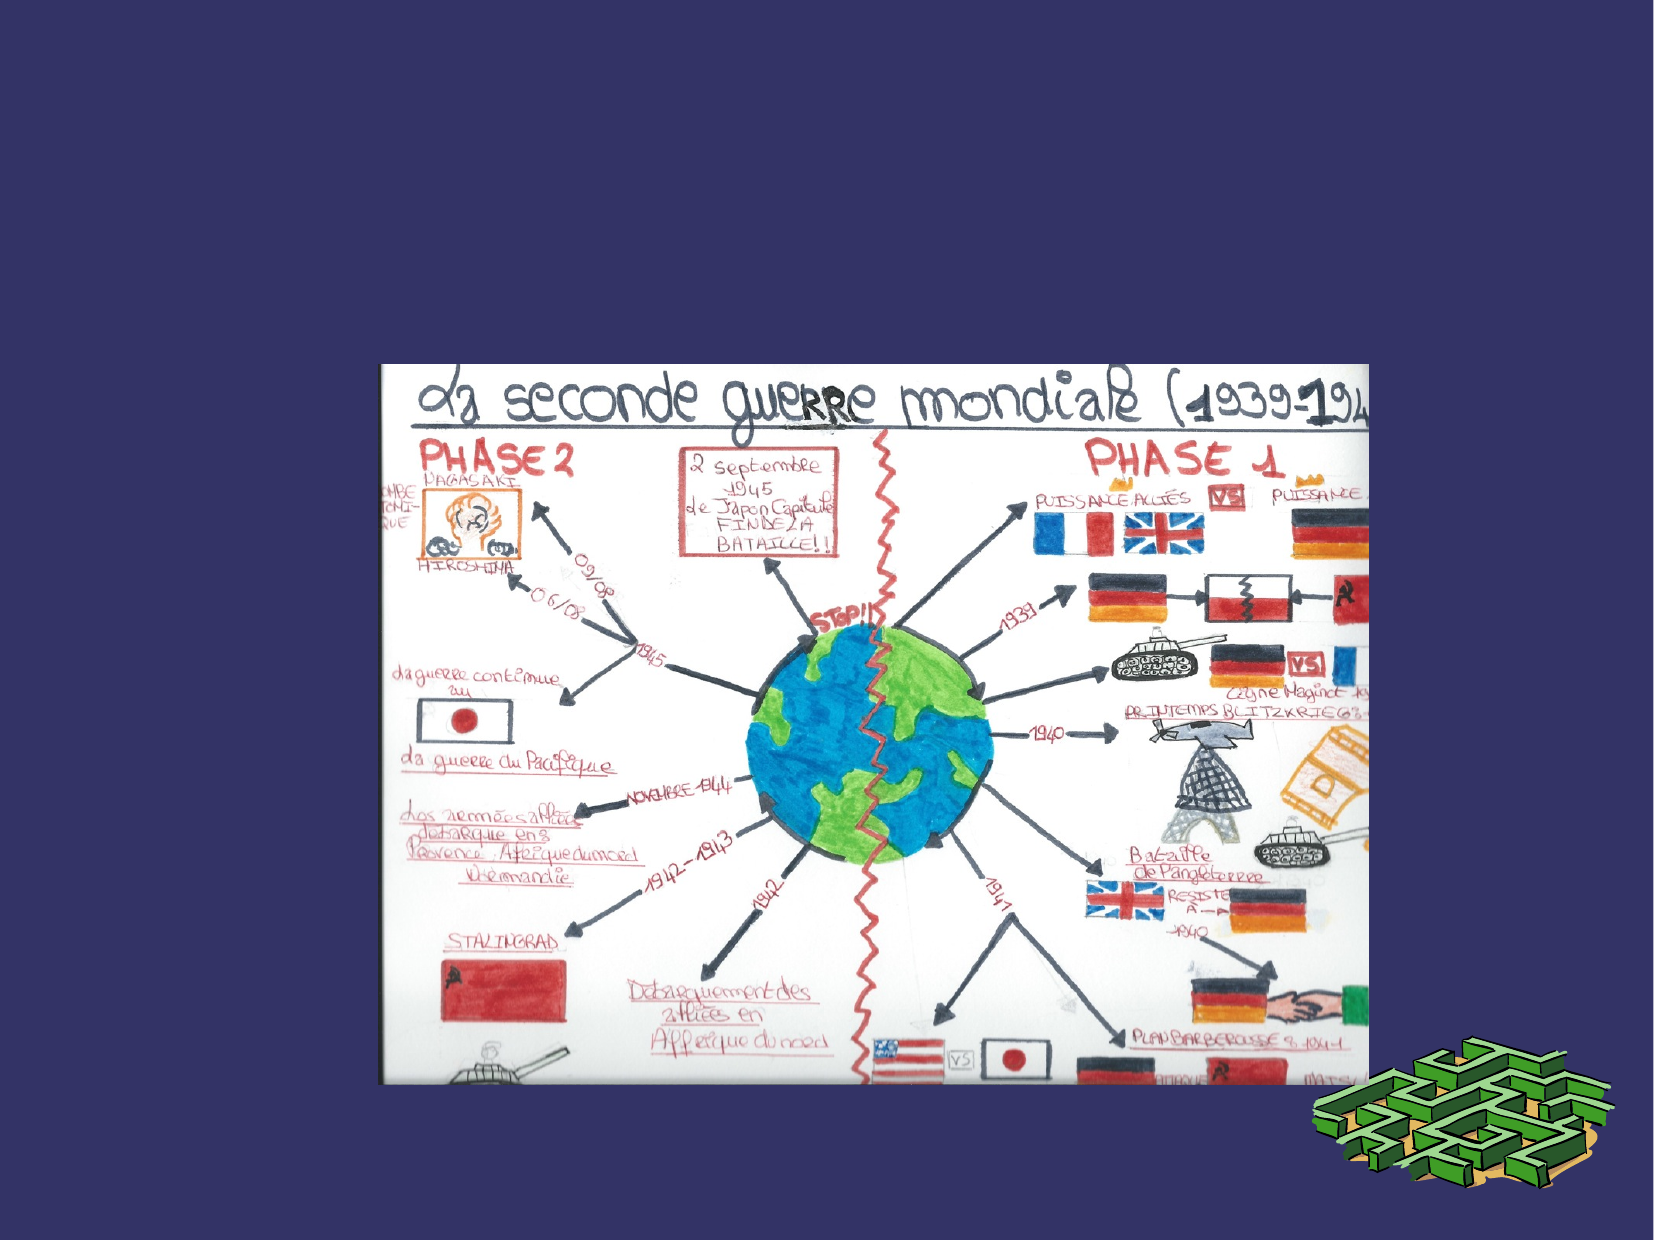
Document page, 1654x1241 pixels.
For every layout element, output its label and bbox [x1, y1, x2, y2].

picture [378, 364, 1369, 1085]
